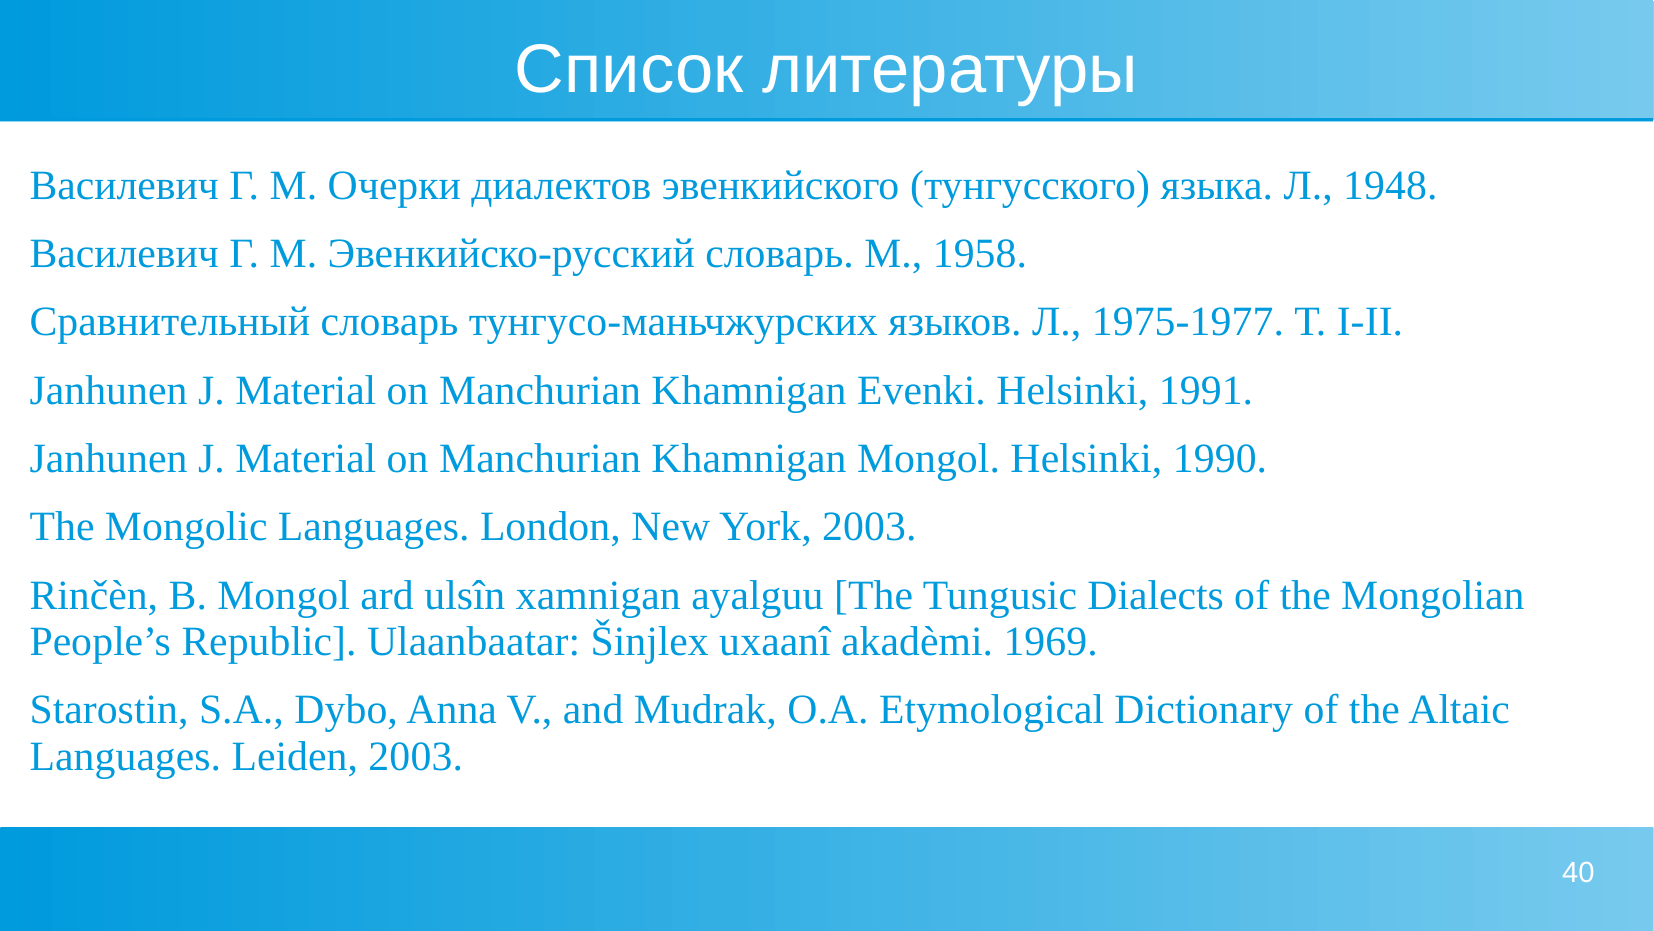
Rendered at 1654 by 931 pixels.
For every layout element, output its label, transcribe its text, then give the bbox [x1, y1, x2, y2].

list Василевич Г. М. Очерки диалектов эвенкийского (тунгусского) языка. Л., 1948. Василевич Г. М. Эвенкийско-русский словарь. М., 1958. Сравнительный словарь тунгусо-маньчжурских языков. Л., 1975-1977. Т. I-II. Janhunen J. Material on Manchurian Khamnigan Evenki. Helsinki, 1991. Janhunen J. Material on Manchurian Khamnigan Mongol. Helsinki, 1990. The Mongolic Languages. London, New York, 2003. Rinčèn, B. Mongol ard ulsîn xamnigan ayalguu [The Tungusic Dialects of the Mongolian People’s Republic]. Ulaanbaatar: Šinjlex uxaanî akadèmi. 1969. Starostin, S.A., Dybo, Anna V., and Mudrak, O.A. Etymological Dictionary of the Altaic Languages. Leiden, 2003. [29, 162, 1565, 931]
title Список литературы [59, 29, 1595, 108]
